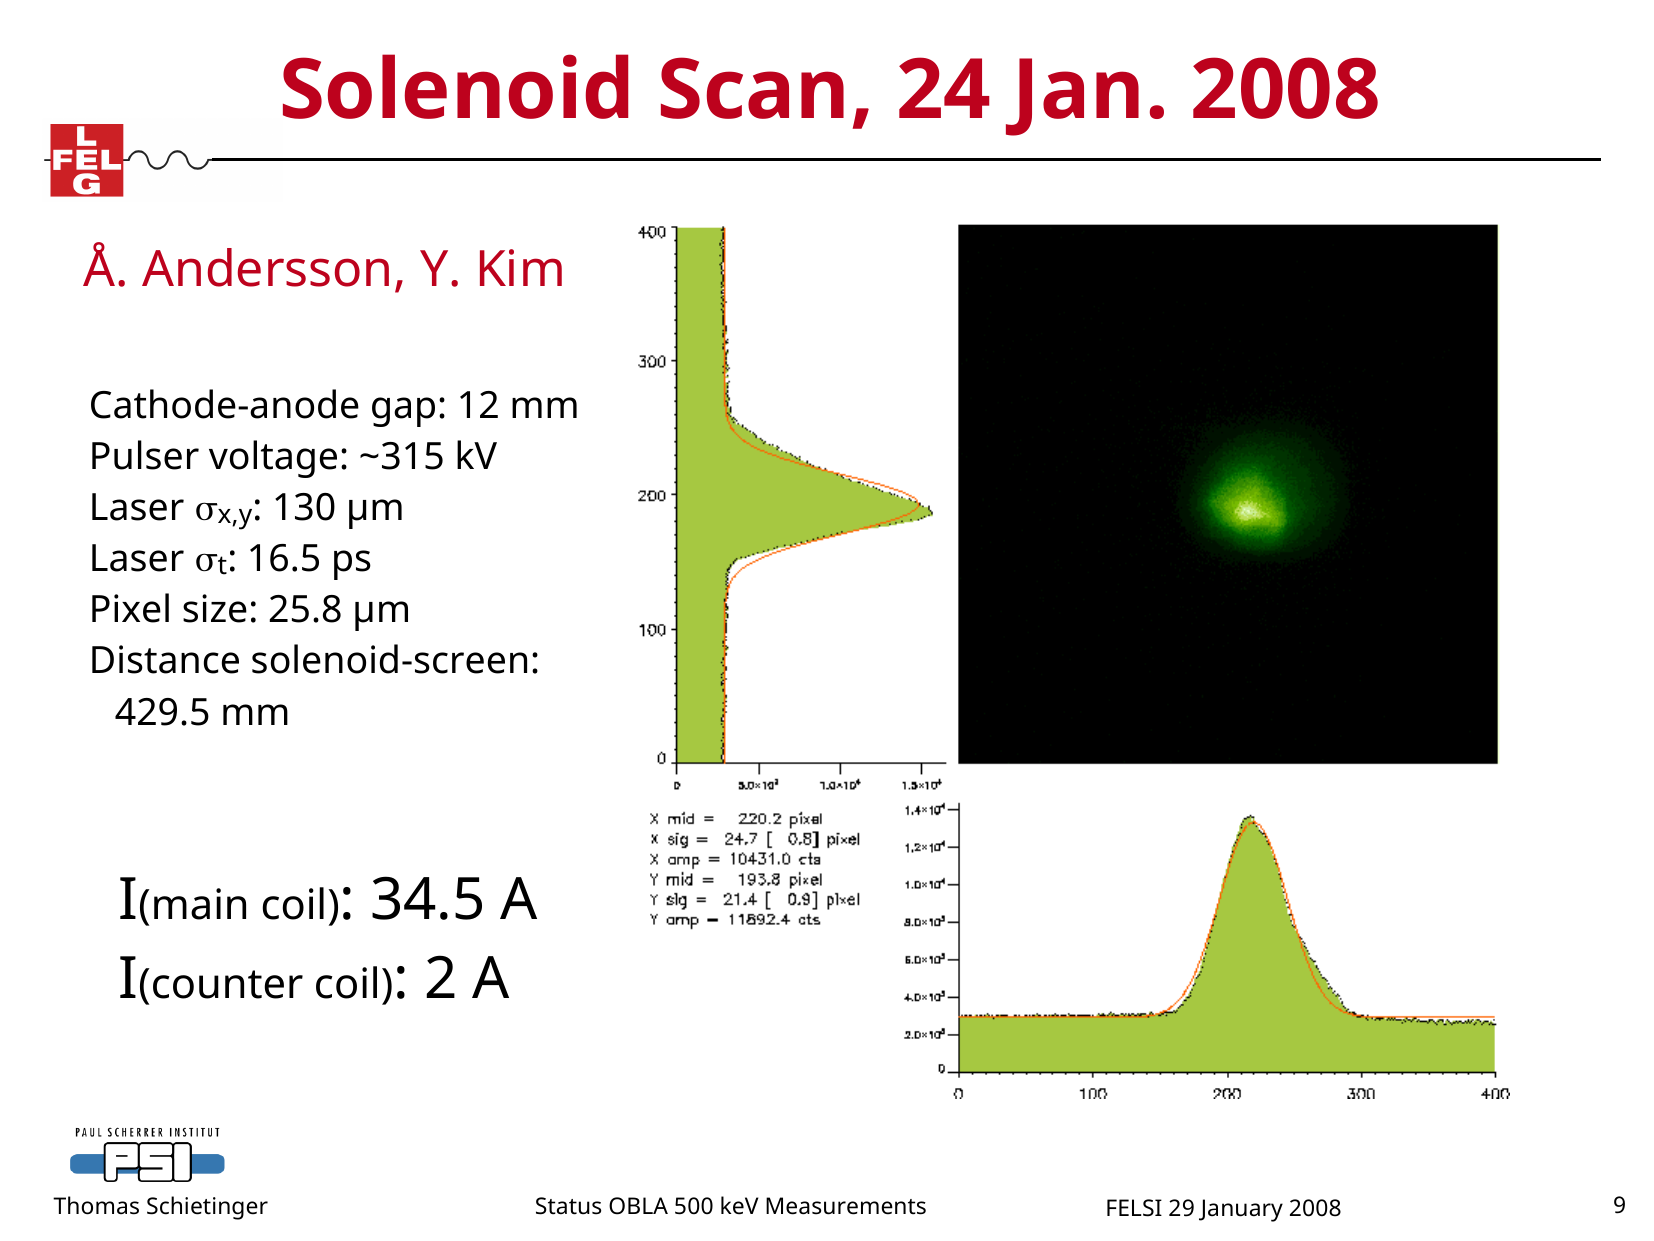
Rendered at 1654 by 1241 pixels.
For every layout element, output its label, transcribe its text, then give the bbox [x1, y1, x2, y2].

text_box Cathode-anode gap: 12 mm Pulser voltage: ~315 kV Laser x,y: 130 µm Laser t: 16.5 ps Pixel size: 25.8 µm Distance solenoid-screen: 429.5 mm [85, 378, 611, 704]
picture [61, 1115, 235, 1190]
text_box Å. Andersson, Y. Kim [79, 232, 568, 295]
text_box I(main coil): 34.5 A I(counter coil): 2 A [114, 857, 561, 992]
picture [42, 118, 283, 202]
picture [637, 213, 1510, 1099]
title Solenoid Scan, 24 Jan. 2008 [124, 17, 1537, 156]
